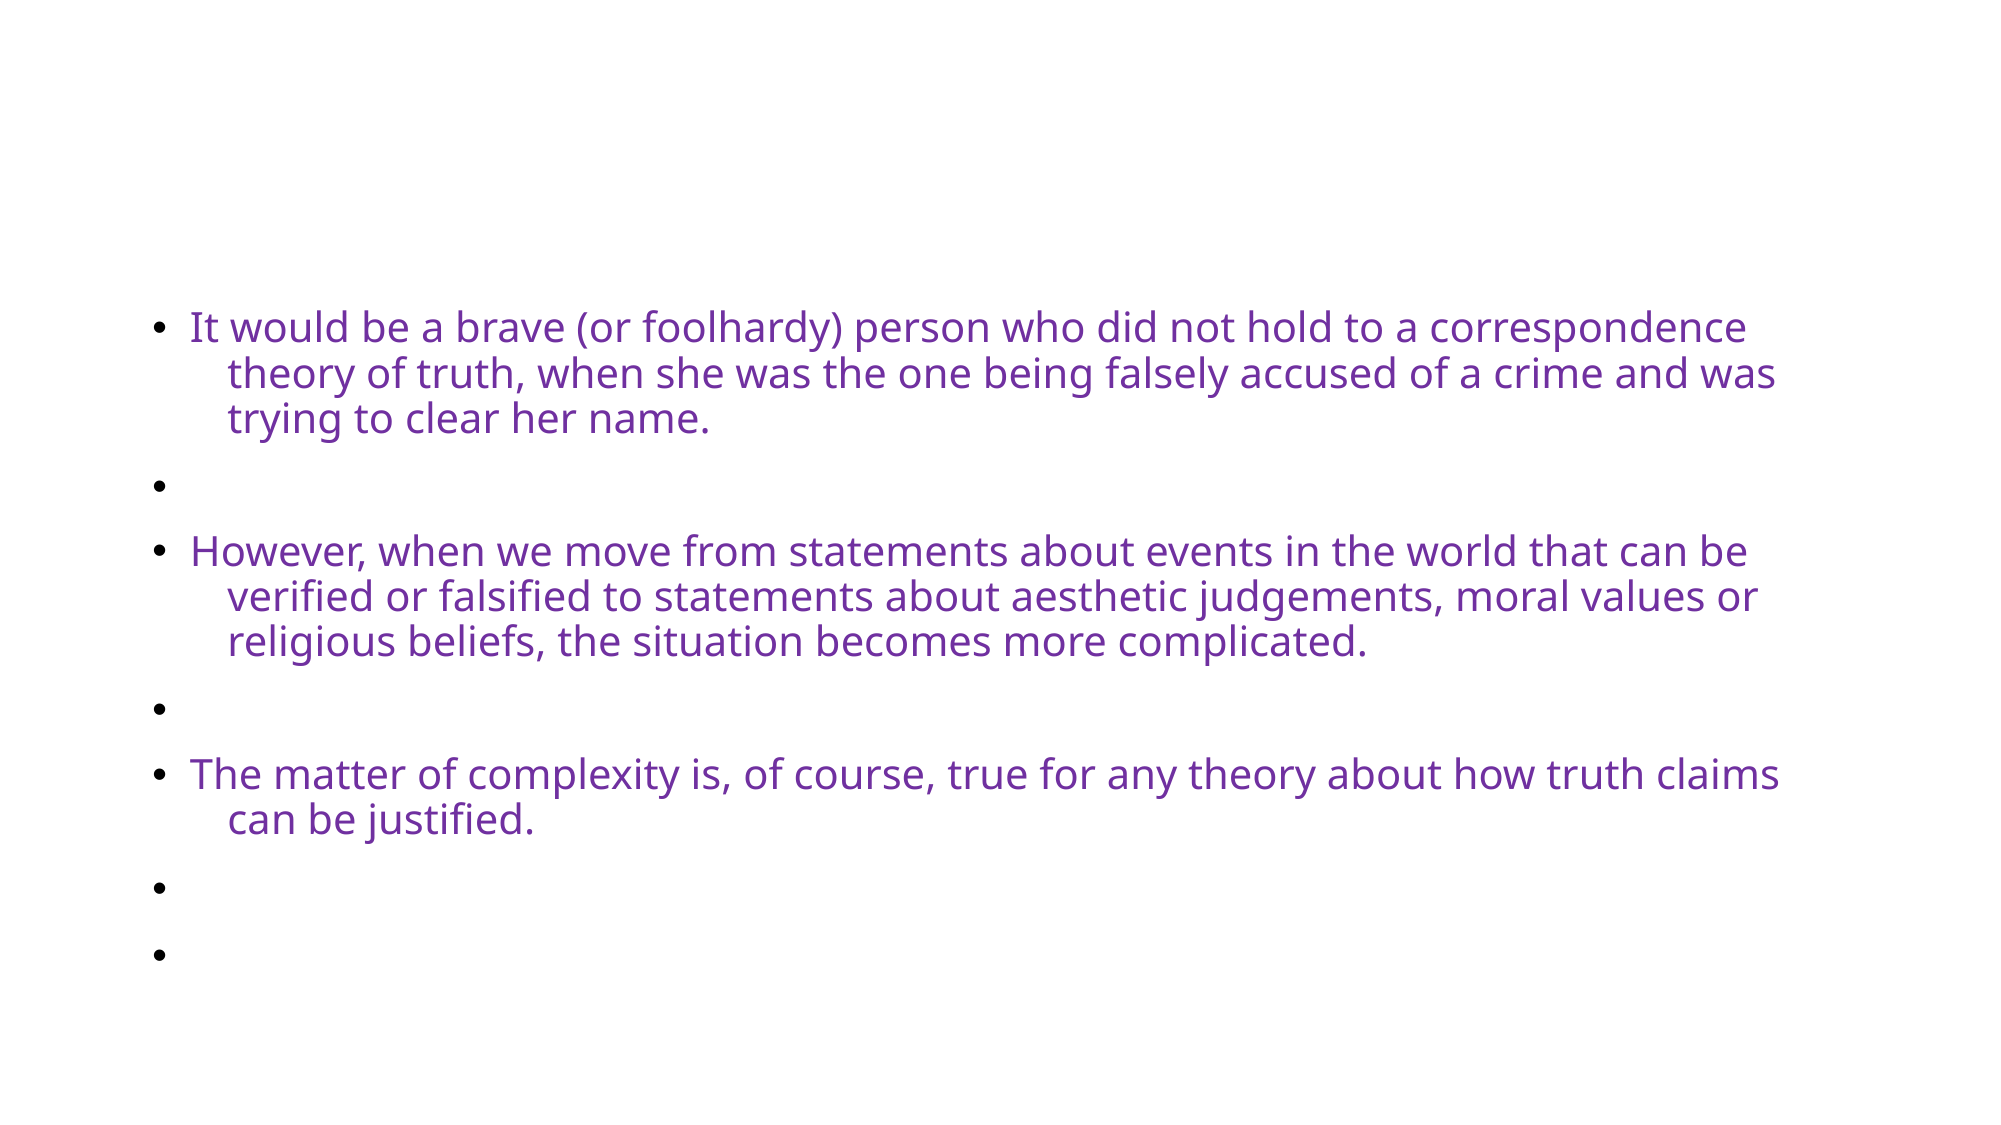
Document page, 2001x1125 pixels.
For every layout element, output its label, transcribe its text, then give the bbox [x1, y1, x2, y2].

list It would be a brave (or foolhardy) person who did not hold to a correspondence theory of truth, when she was the one being falsely accused of a crime and was trying to clear her name. However, when we move from statements about events in the world that can be verified or falsified to statements about aesthetic judgements, moral values or religious beliefs, the situation becomes more complicated. The matter of complexity is, of course, true for any theory about how truth claims can be justified. [137, 299, 1863, 1014]
